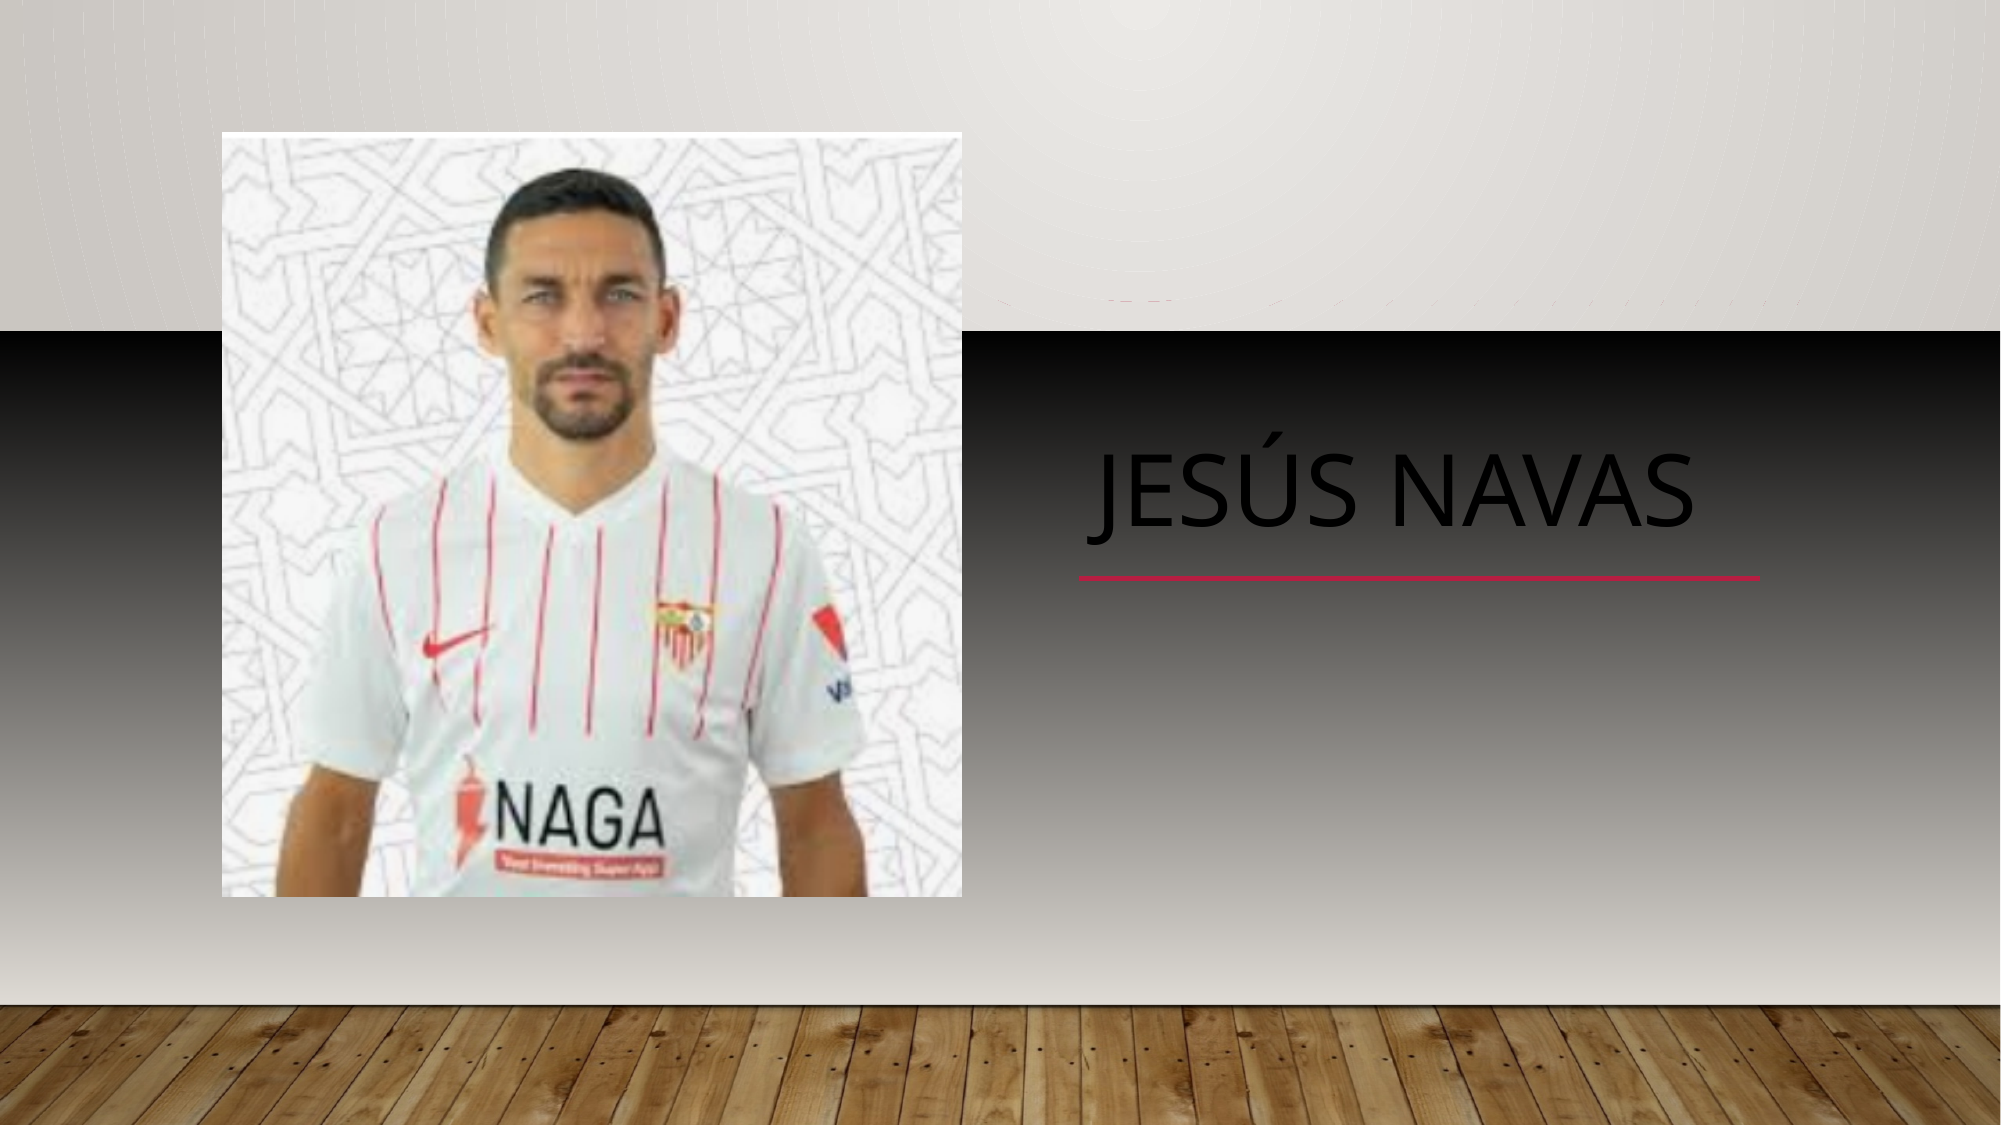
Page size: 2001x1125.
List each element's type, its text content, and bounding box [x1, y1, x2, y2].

text_box [0, 0, 2000, 1005]
title JESÚS NAVAS [1080, 158, 1762, 549]
picture [0, 1005, 2000, 1125]
picture [222, 132, 962, 897]
